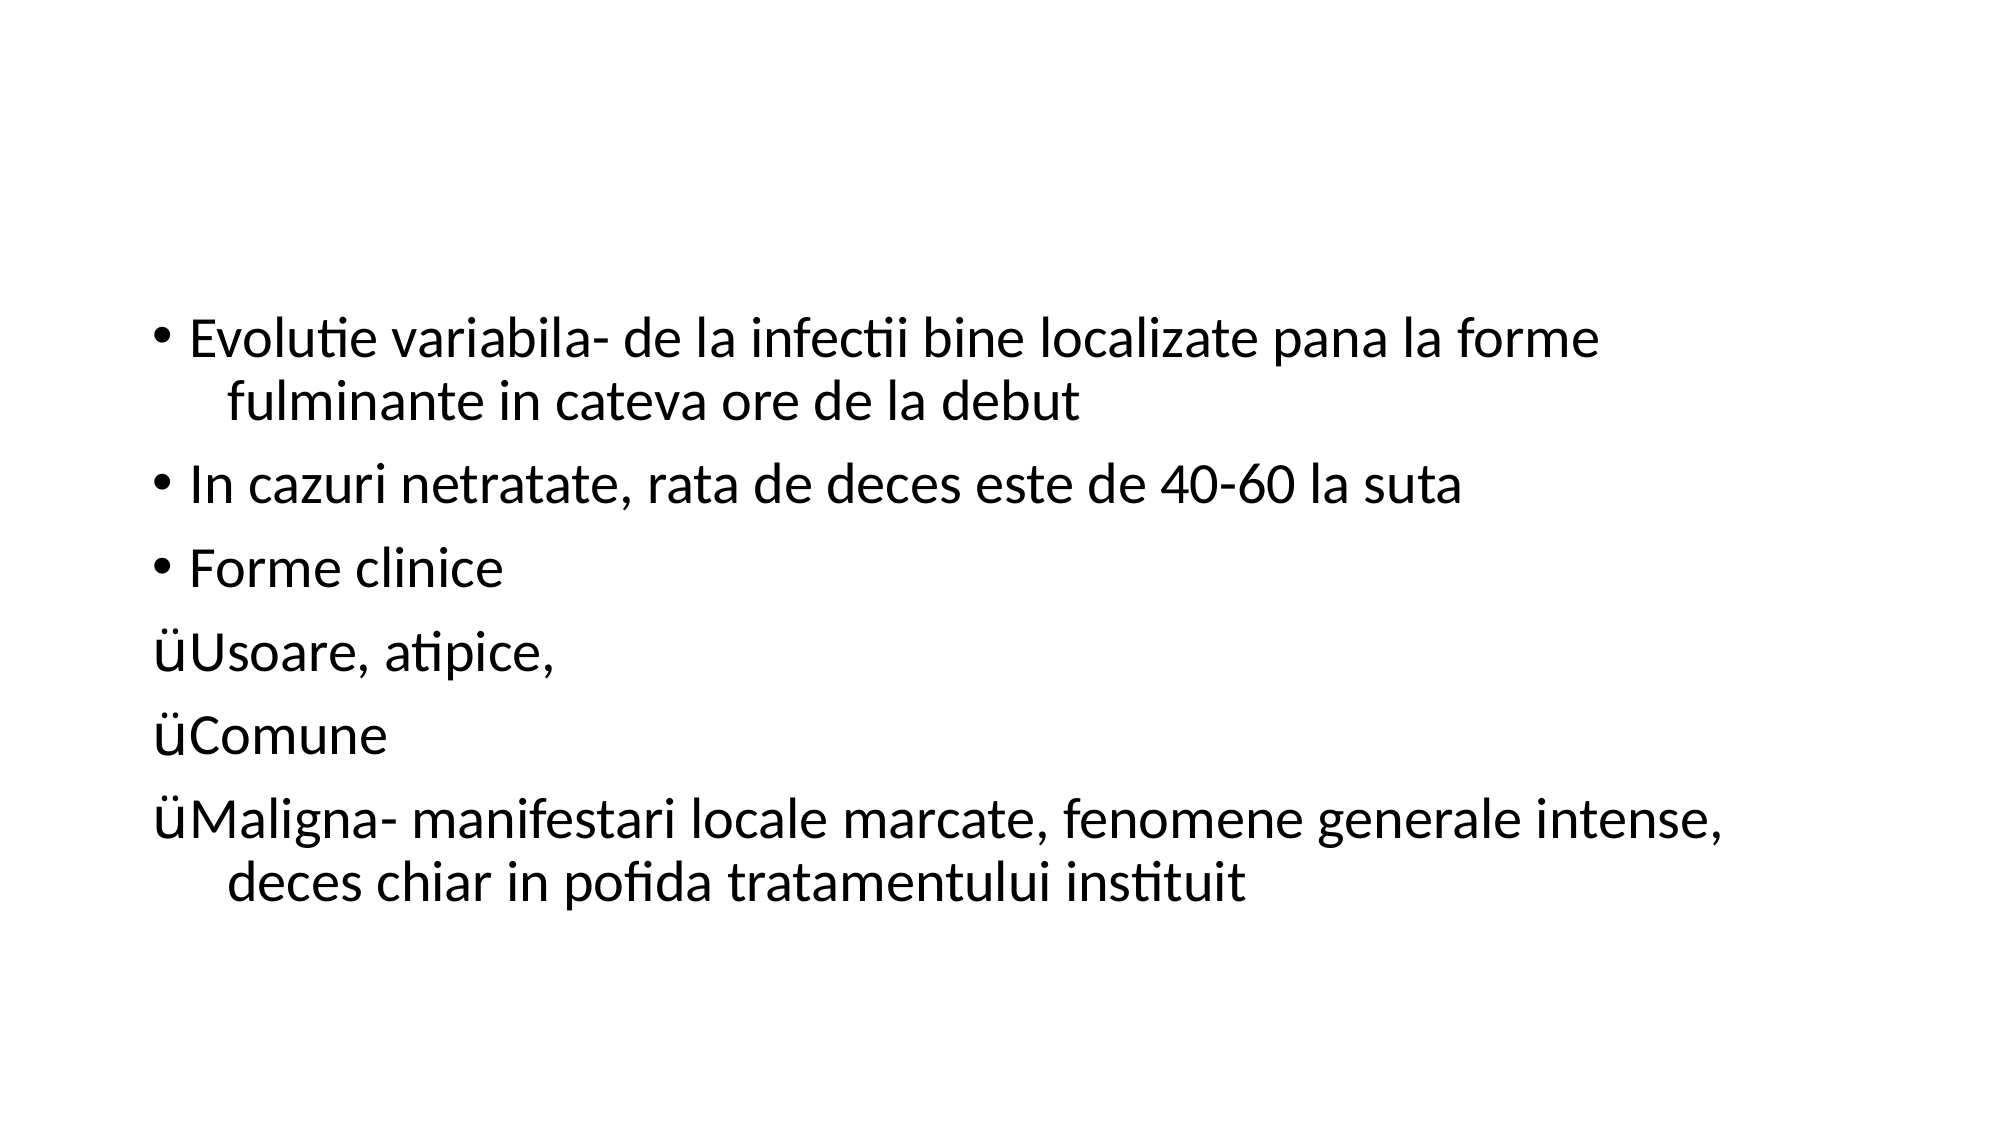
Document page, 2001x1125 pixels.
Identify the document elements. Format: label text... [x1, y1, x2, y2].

list Evolutie variabila- de la infectii bine localizate pana la forme fulminante in cateva ore de la debut In cazuri netratate, rata de deces este de 40-60 la suta Forme clinice Usoare, atipice, Comune Maligna- manifestari locale marcate, fenomene generale intense, deces chiar in pofida tratamentului instituit [137, 299, 1863, 1014]
